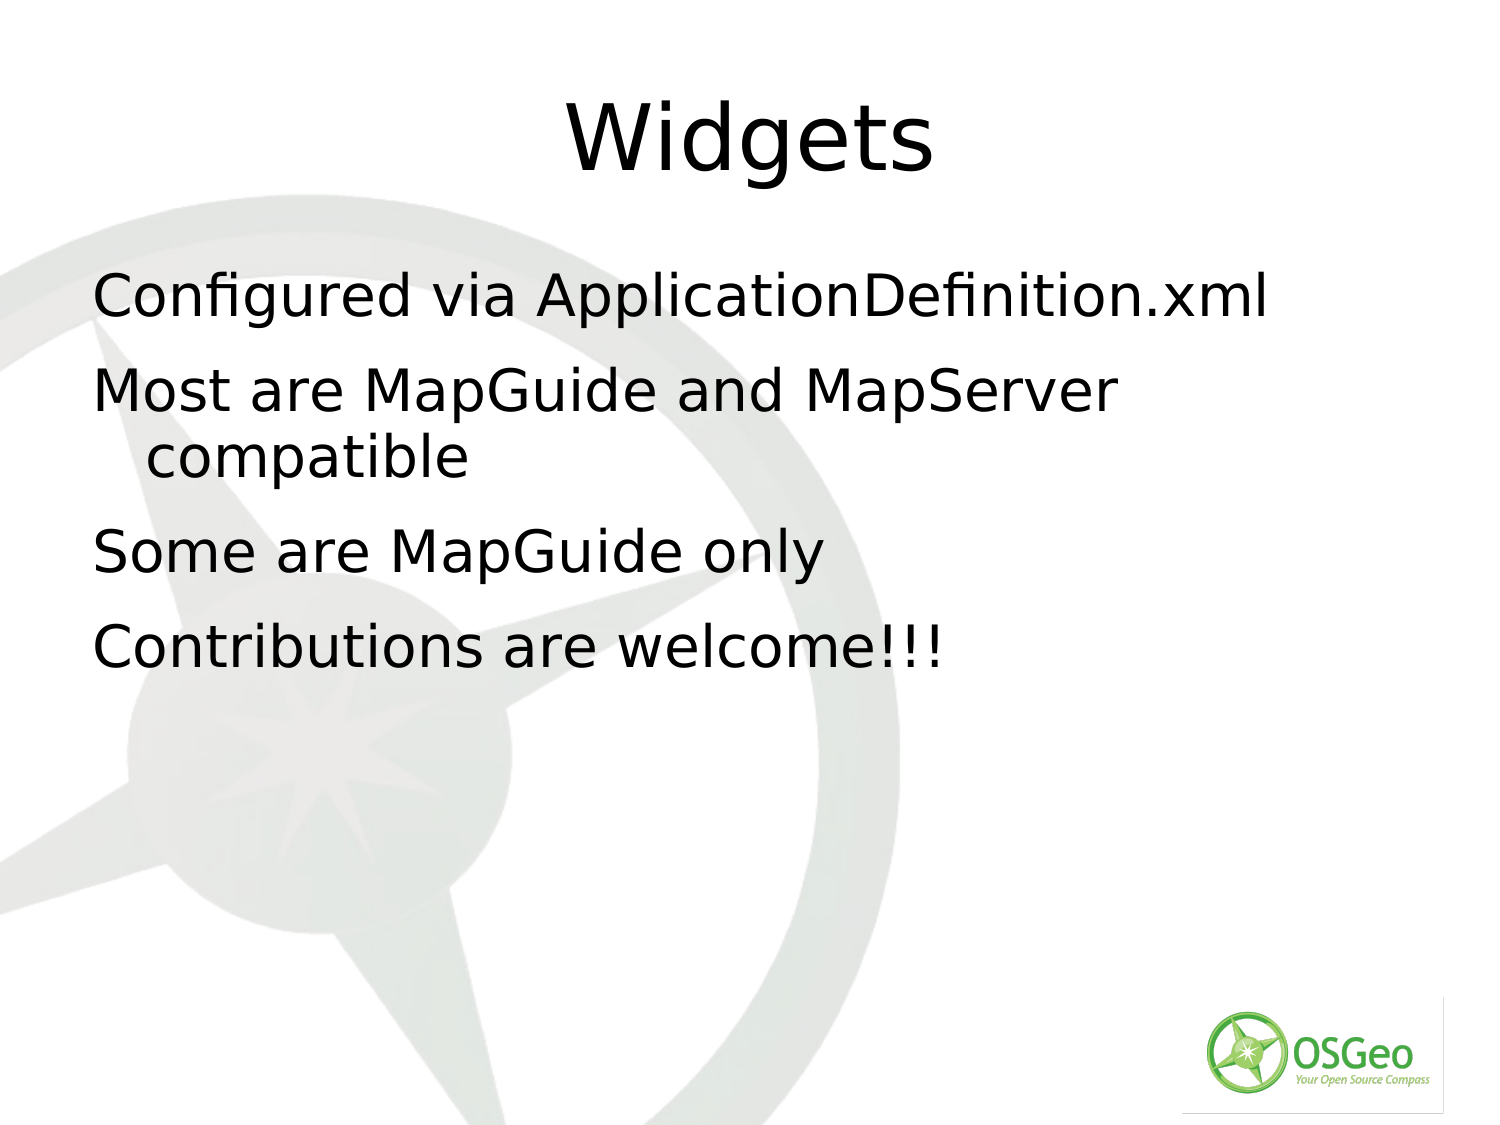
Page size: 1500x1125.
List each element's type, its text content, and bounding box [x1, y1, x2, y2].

picture [1181, 996, 1444, 1114]
title Widgets [74, 51, 1425, 227]
picture [0, 174, 976, 1125]
list Configured via ApplicationDefinition.xml Most are MapGuide and MapServer compatible Some are MapGuide only Contributions are welcome!!! [74, 263, 1425, 993]
